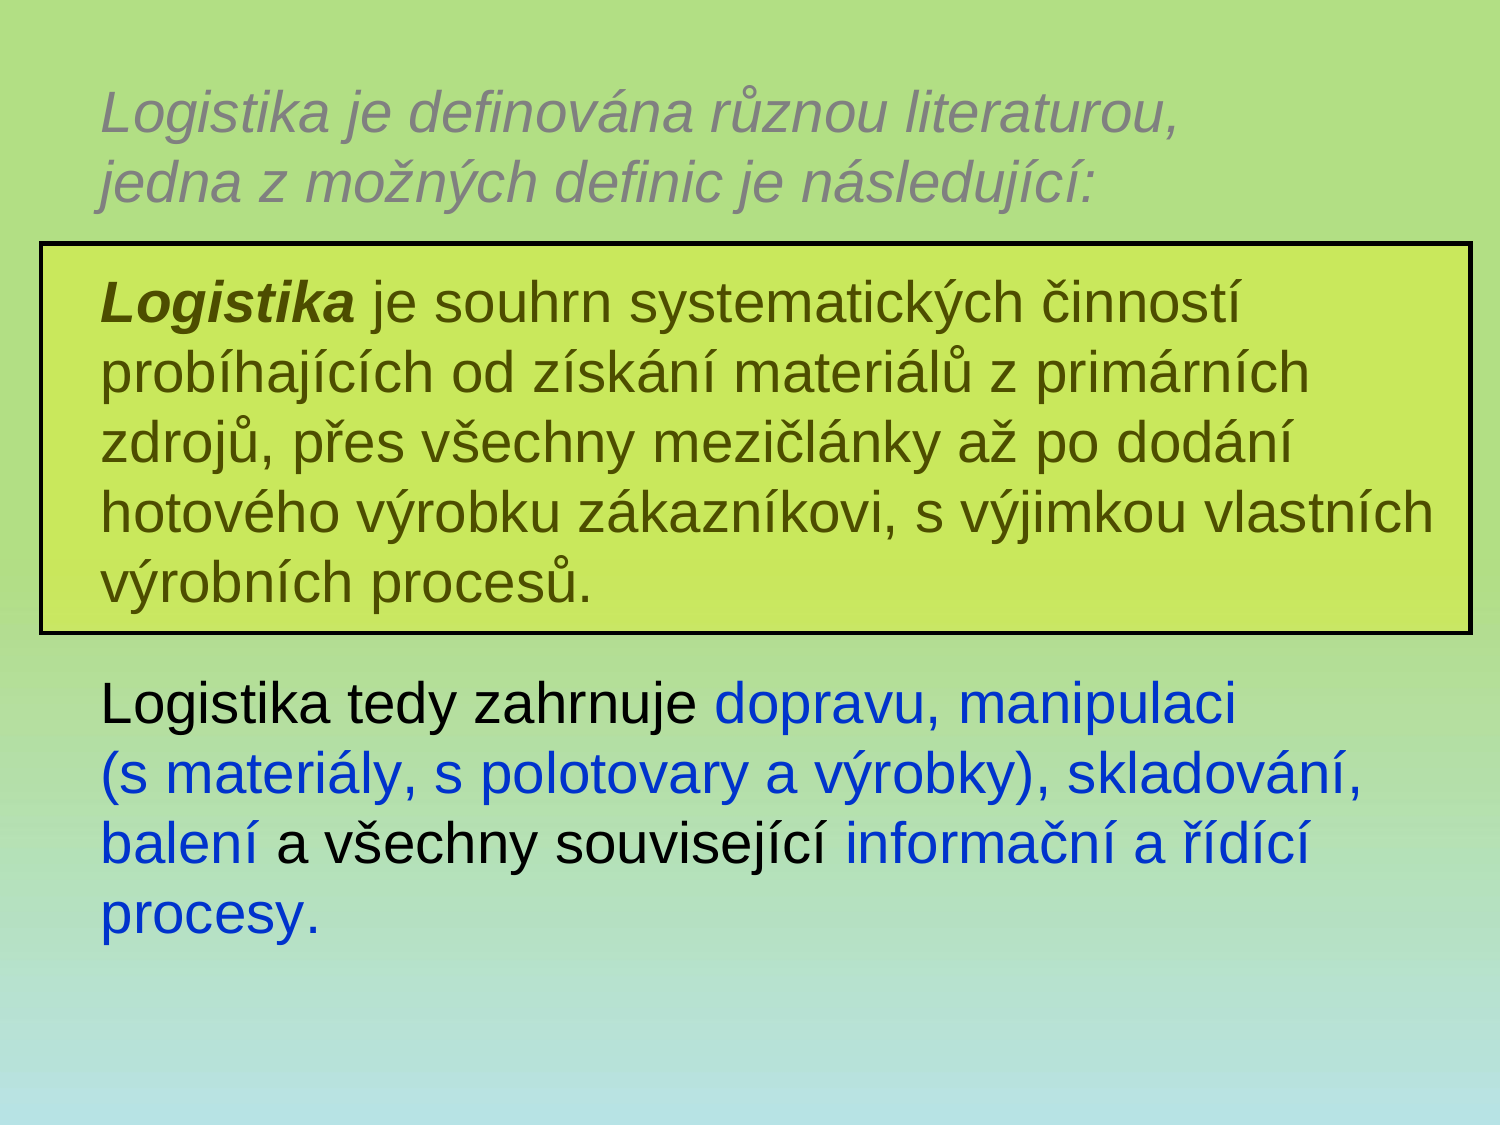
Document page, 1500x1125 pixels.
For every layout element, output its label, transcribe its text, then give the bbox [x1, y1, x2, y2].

text_box [41, 243, 1471, 634]
picture [0, 0, 1500, 1125]
list Logistika je definována různou literaturou, jedna z možných definic je následující: Logistika je souhrn systematických činností probíhajících od získání materiálů z primárních zdrojů, přes všechny mezičlánky až po dodání hotového výrobku zákazníkovi, s výjimkou vlastních výrobních procesů. Logistika tedy zahrnuje dopravu, manipulaci (s materiály, s polotovary a výrobky), skladování, balení a všechny související informační a řídící procesy. [29, 66, 1471, 1005]
